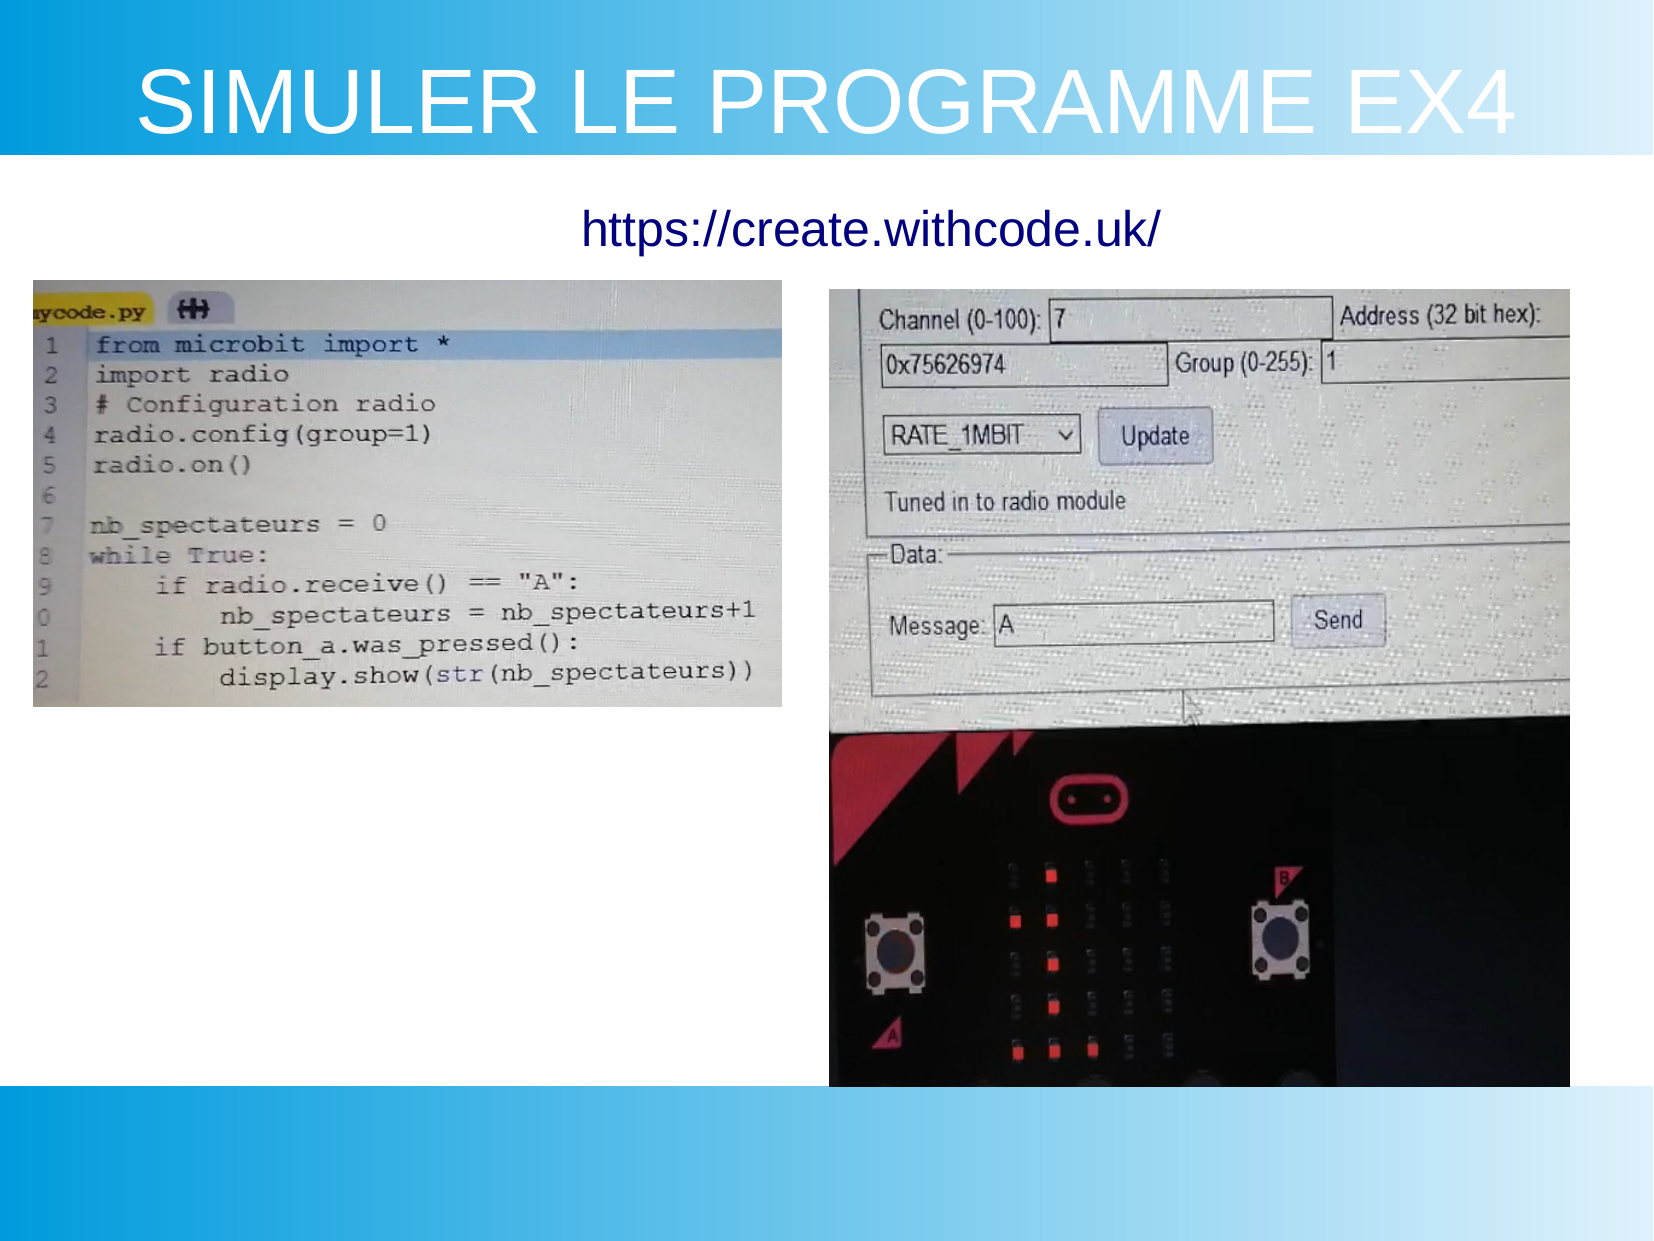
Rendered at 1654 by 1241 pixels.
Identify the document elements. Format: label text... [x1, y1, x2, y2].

picture [33, 280, 782, 707]
text_box https://create.withcode.uk/ [566, 193, 1178, 320]
picture [829, 289, 1570, 1087]
title SIMULER LE PROGRAMME EX4 [82, 49, 1571, 155]
